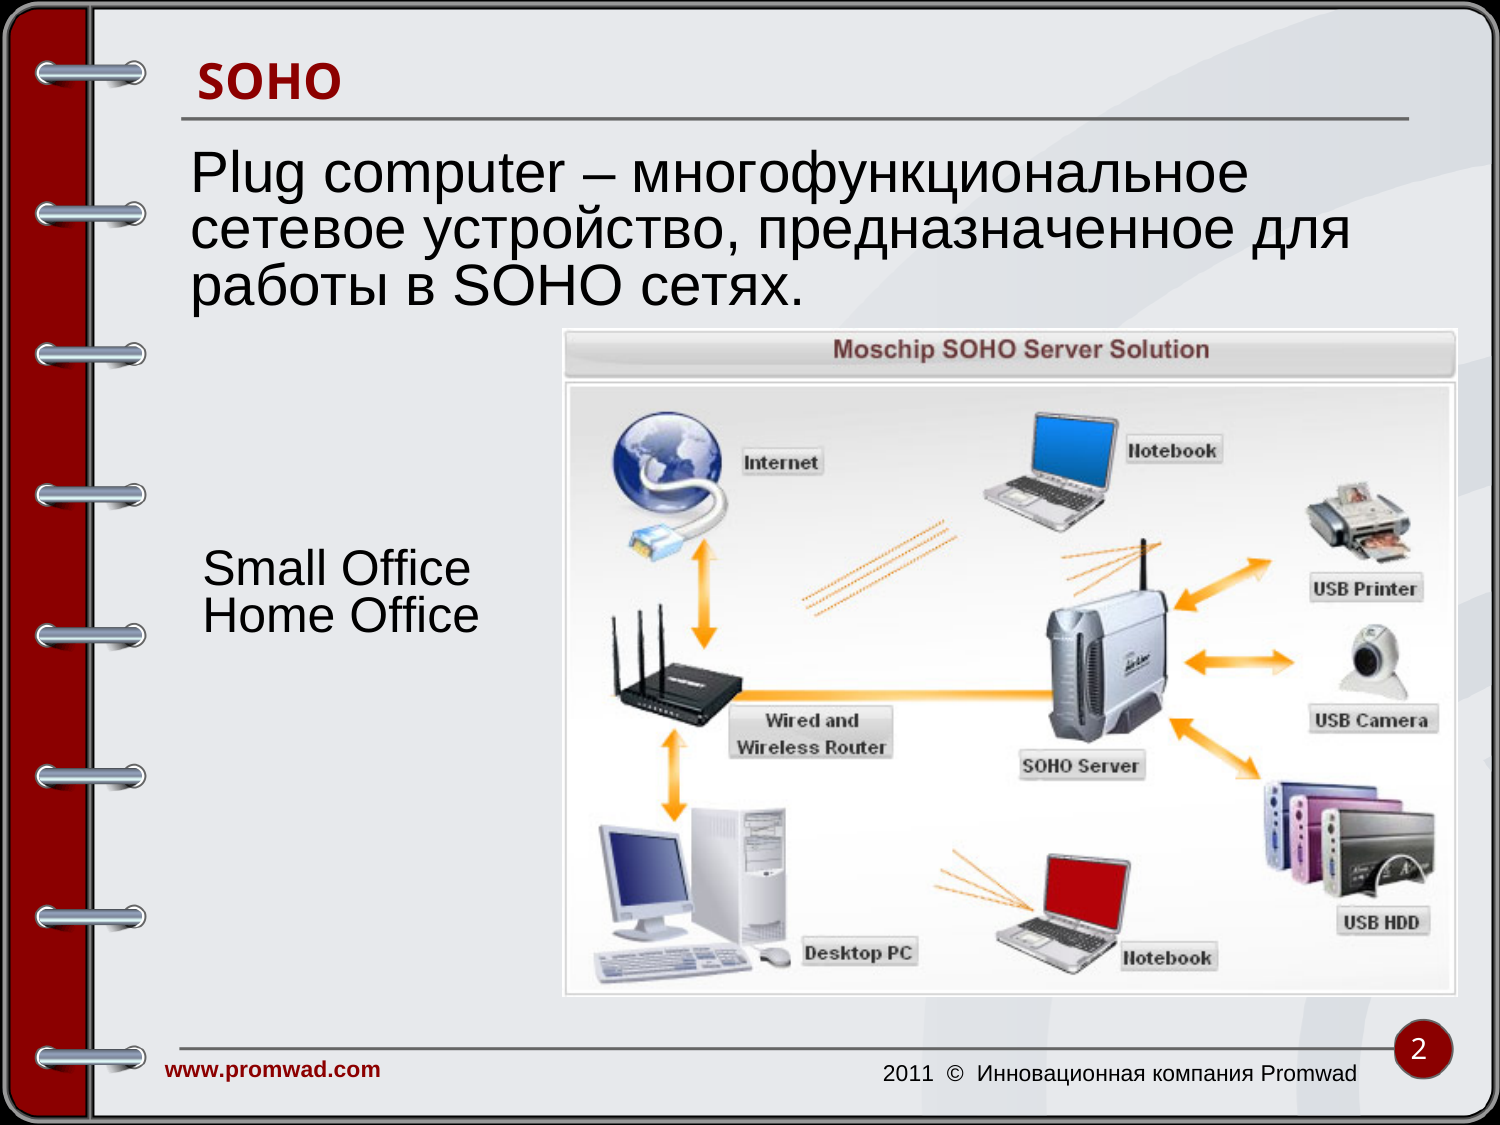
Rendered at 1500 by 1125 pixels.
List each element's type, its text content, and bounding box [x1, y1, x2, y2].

text_box Plug computer – многофункциональное сетевое устройство, предназначенное для работы в SOHO сетях. [175, 140, 1442, 329]
picture [0, 0, 1500, 1125]
text_box <number> [1332, 1023, 1500, 1079]
text_box 2011 © Инновационная компания Promwad [634, 1051, 1373, 1095]
text_box Small Office Home Office [187, 538, 551, 668]
text_box SOHO [183, 45, 1400, 114]
text_box www.promwad.com [149, 1046, 405, 1090]
